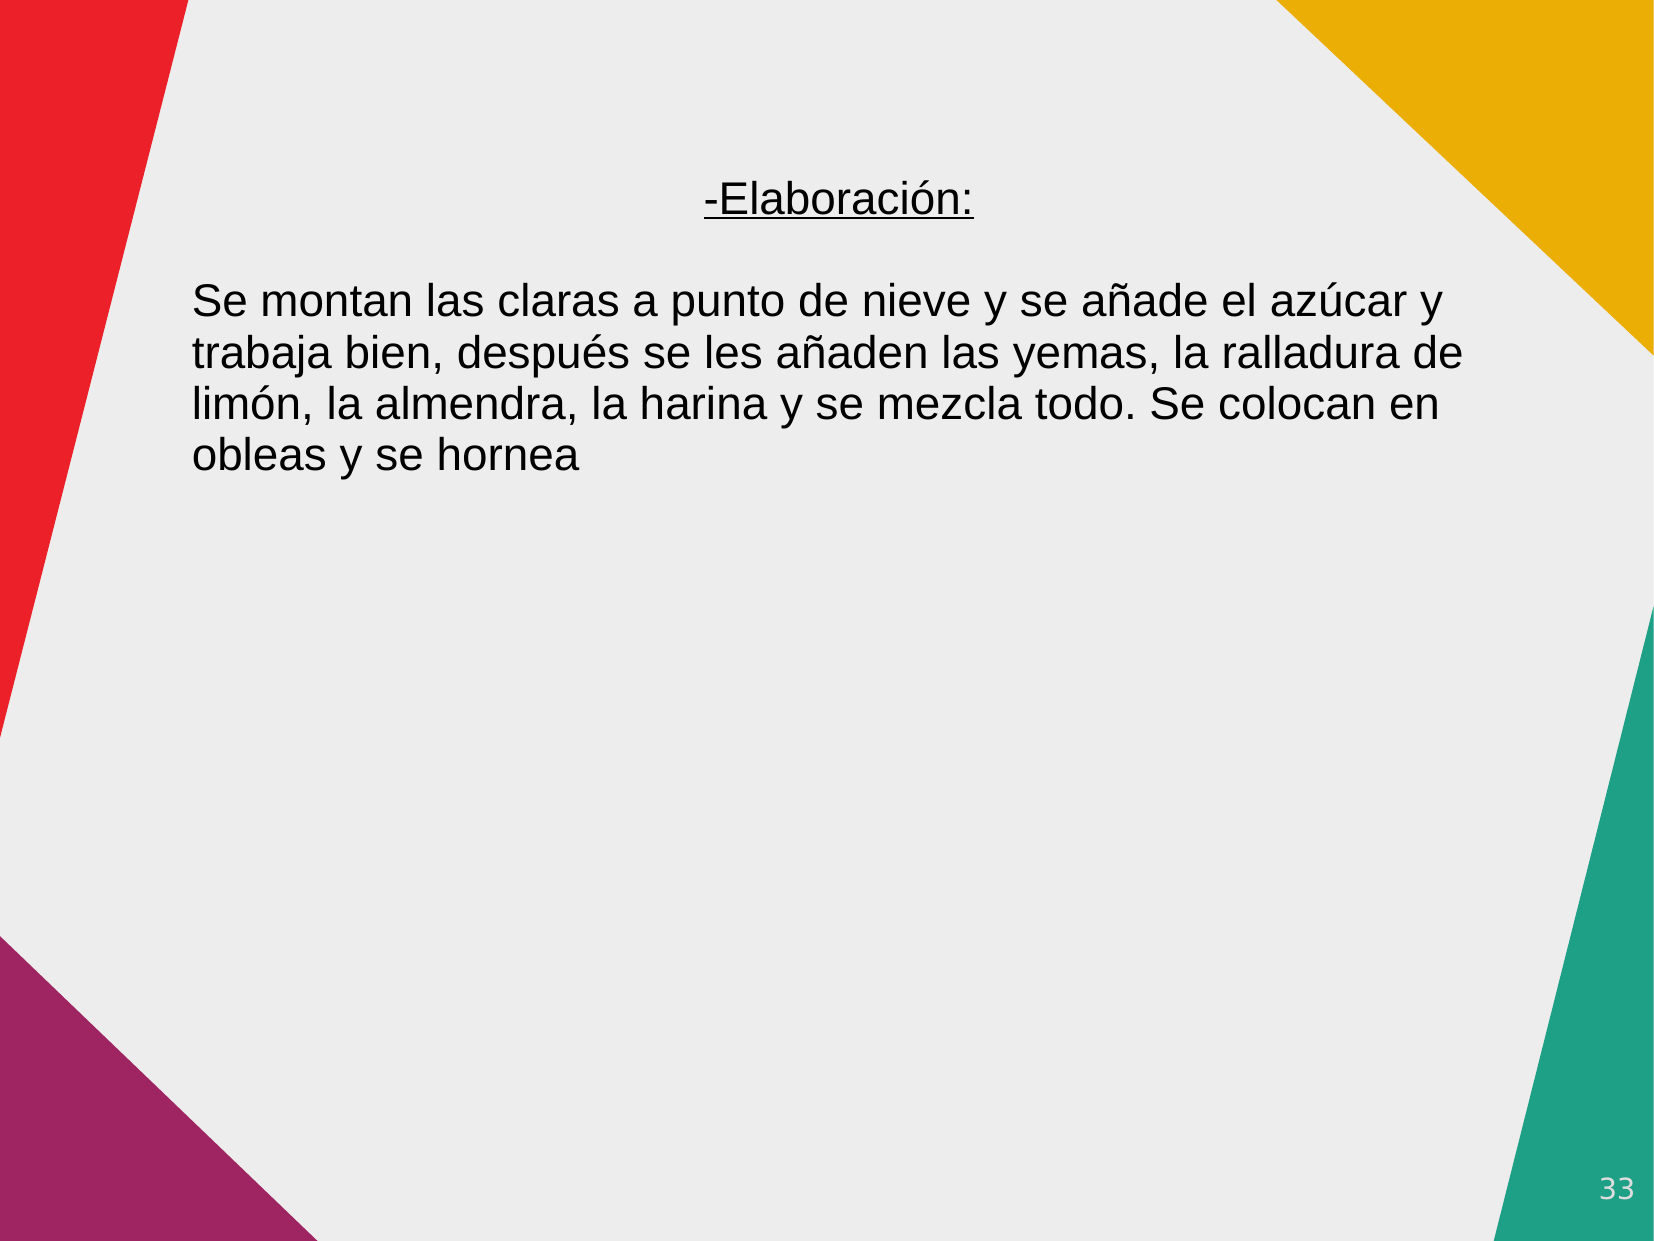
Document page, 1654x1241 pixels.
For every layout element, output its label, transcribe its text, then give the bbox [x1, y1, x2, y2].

text_box -Elaboración: Se montan las claras a punto de nieve y se añade el azúcar y trabaja bien, después se les añaden las yemas, la ralladura de limón, la almendra, la harina y se mezcla todo. Se colocan en obleas y se hornea [177, 165, 1501, 488]
